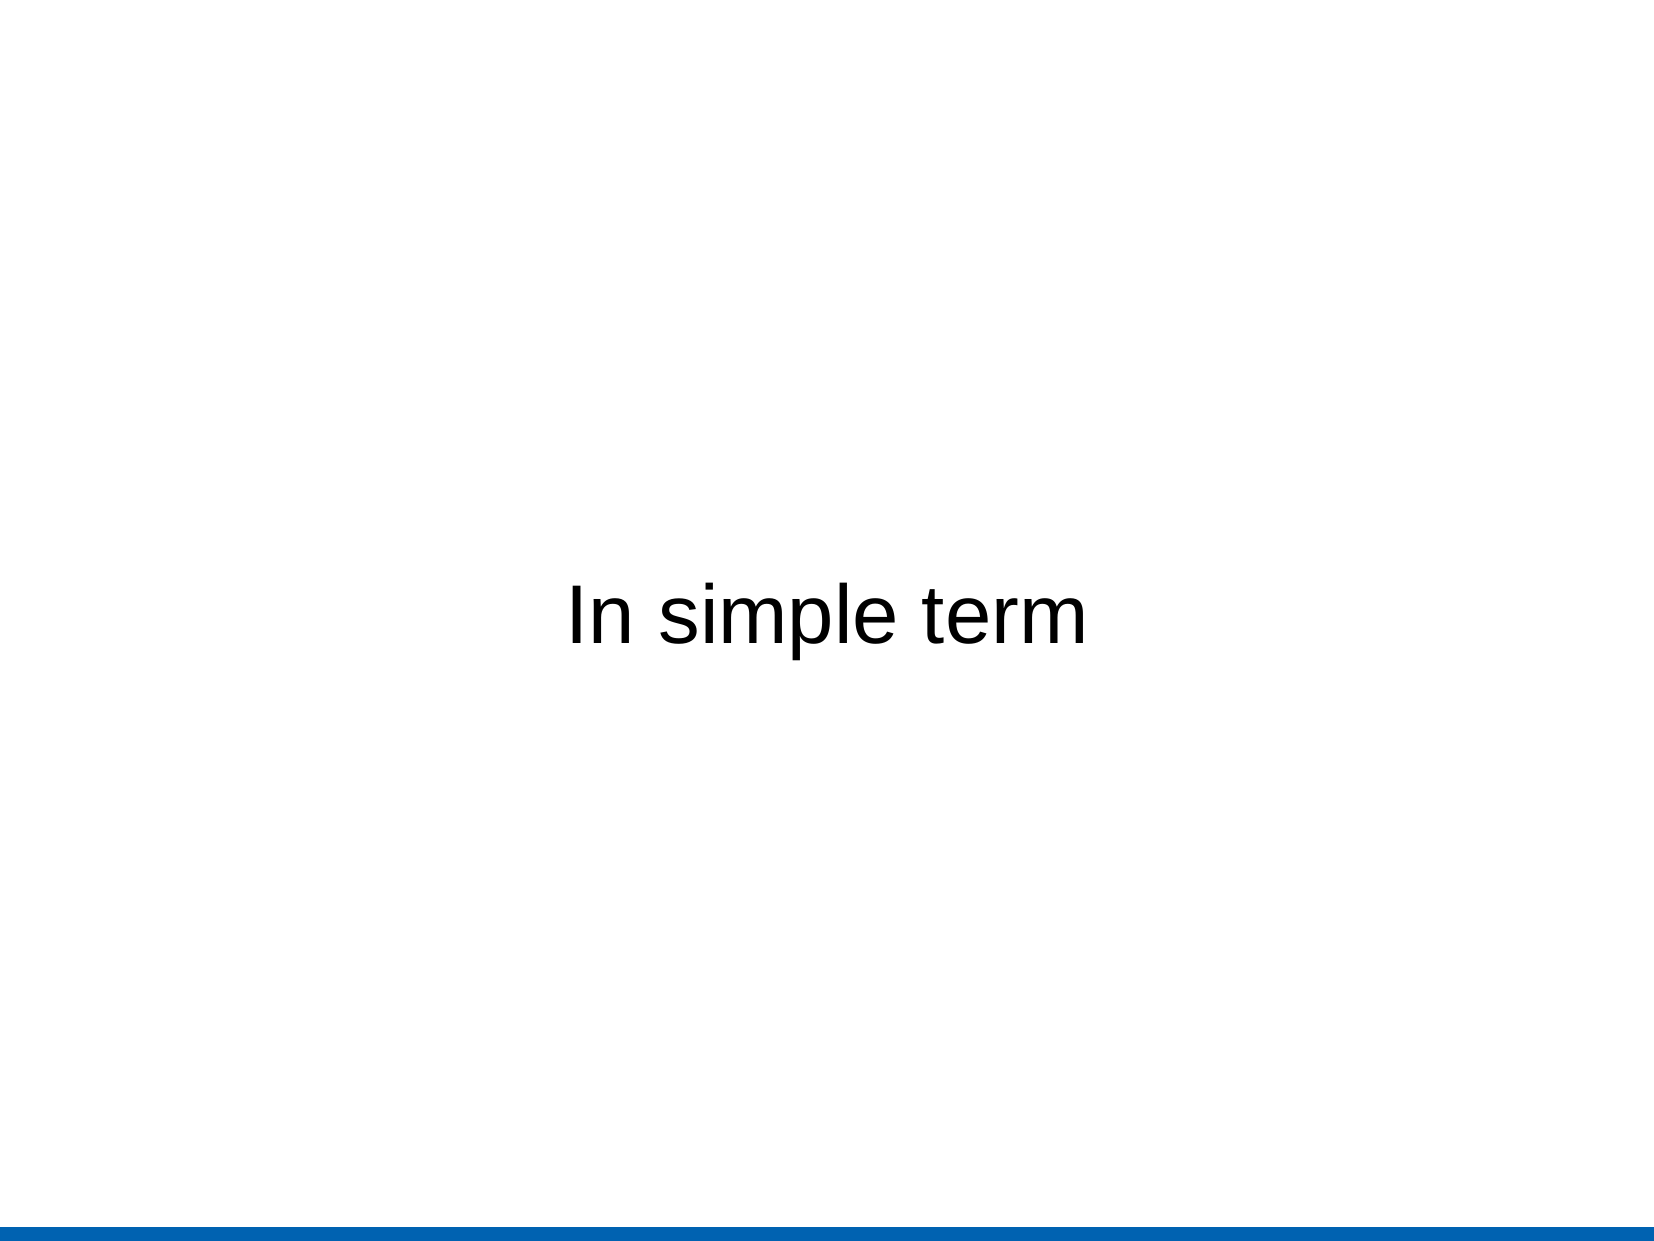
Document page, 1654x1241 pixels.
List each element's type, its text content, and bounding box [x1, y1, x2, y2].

subtitle In simple term [121, 112, 1534, 1117]
